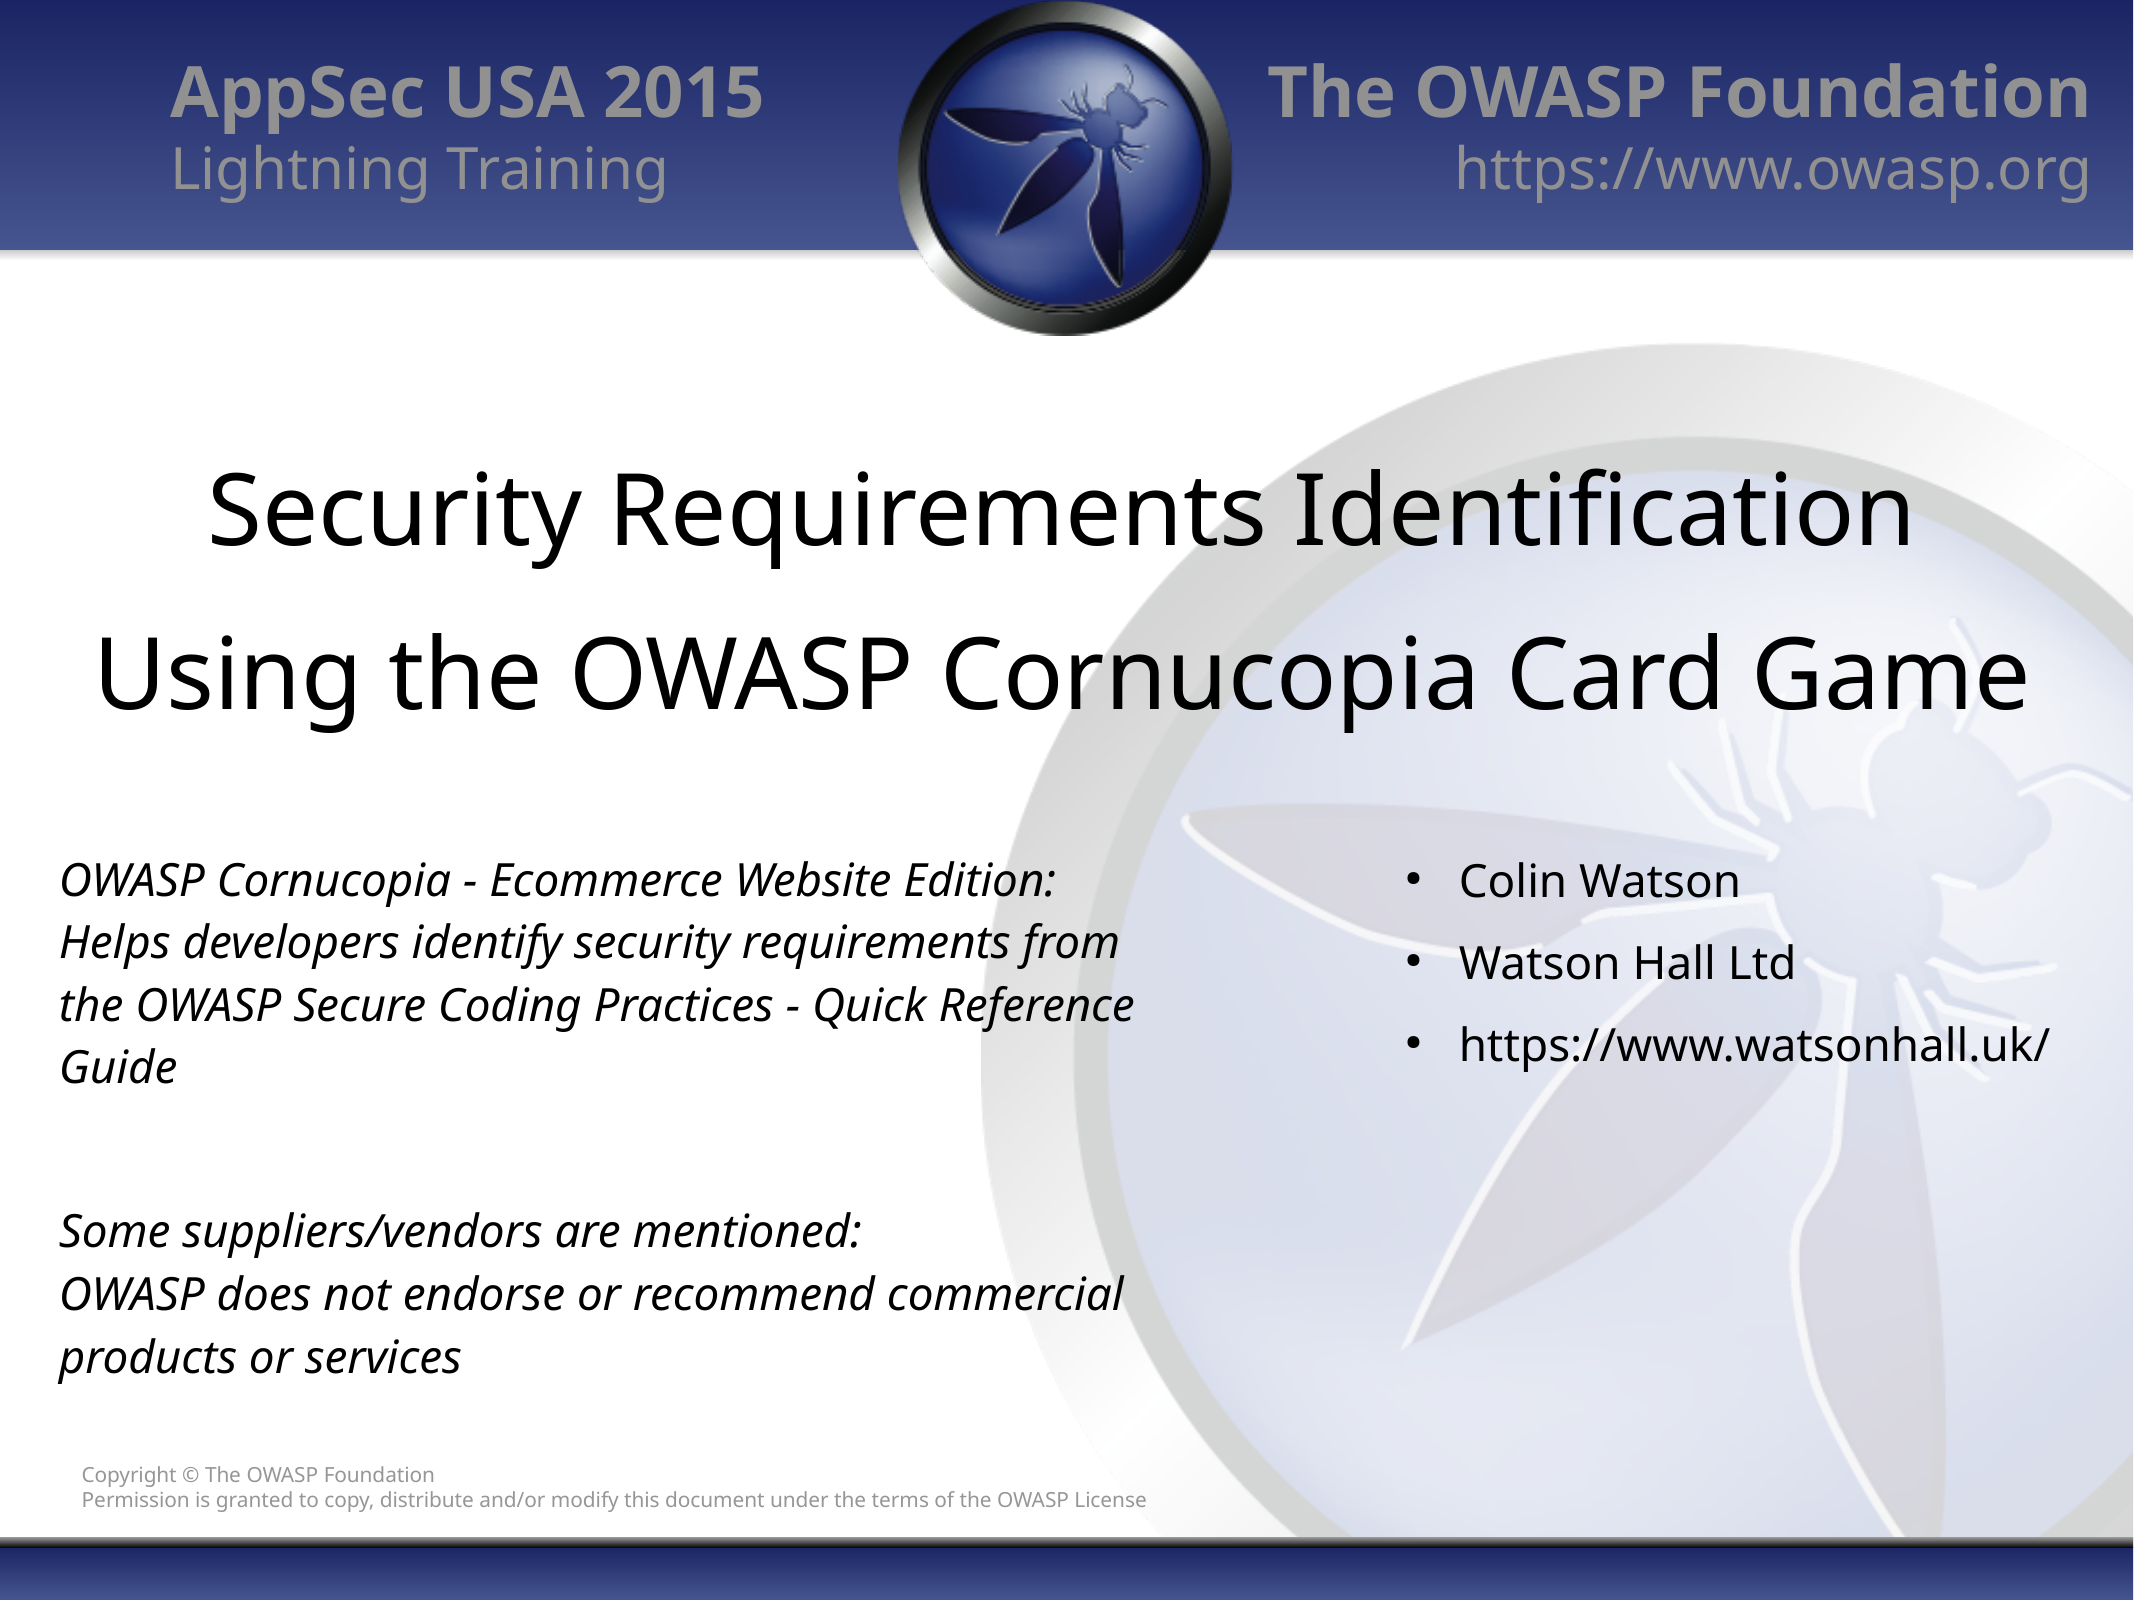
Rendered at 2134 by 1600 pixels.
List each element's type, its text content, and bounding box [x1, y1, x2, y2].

picture [981, 339, 2134, 1600]
list Colin Watson Watson Hall Ltd https://www.watsonhall.uk/ [1269, 848, 2068, 1406]
picture [898, 0, 1234, 336]
list OWASP Cornucopia - Ecommerce Website Edition: Helps developers identify security requirements from the OWASP Secure Coding Practices - Quick Reference Guide Some suppliers/vendors are mentioned: OWASP does not endorse or recommend commercial products or services [58, 847, 1182, 1447]
title Security Requirements Identification Using the OWASP Cornucopia Card Game [58, 441, 2067, 708]
